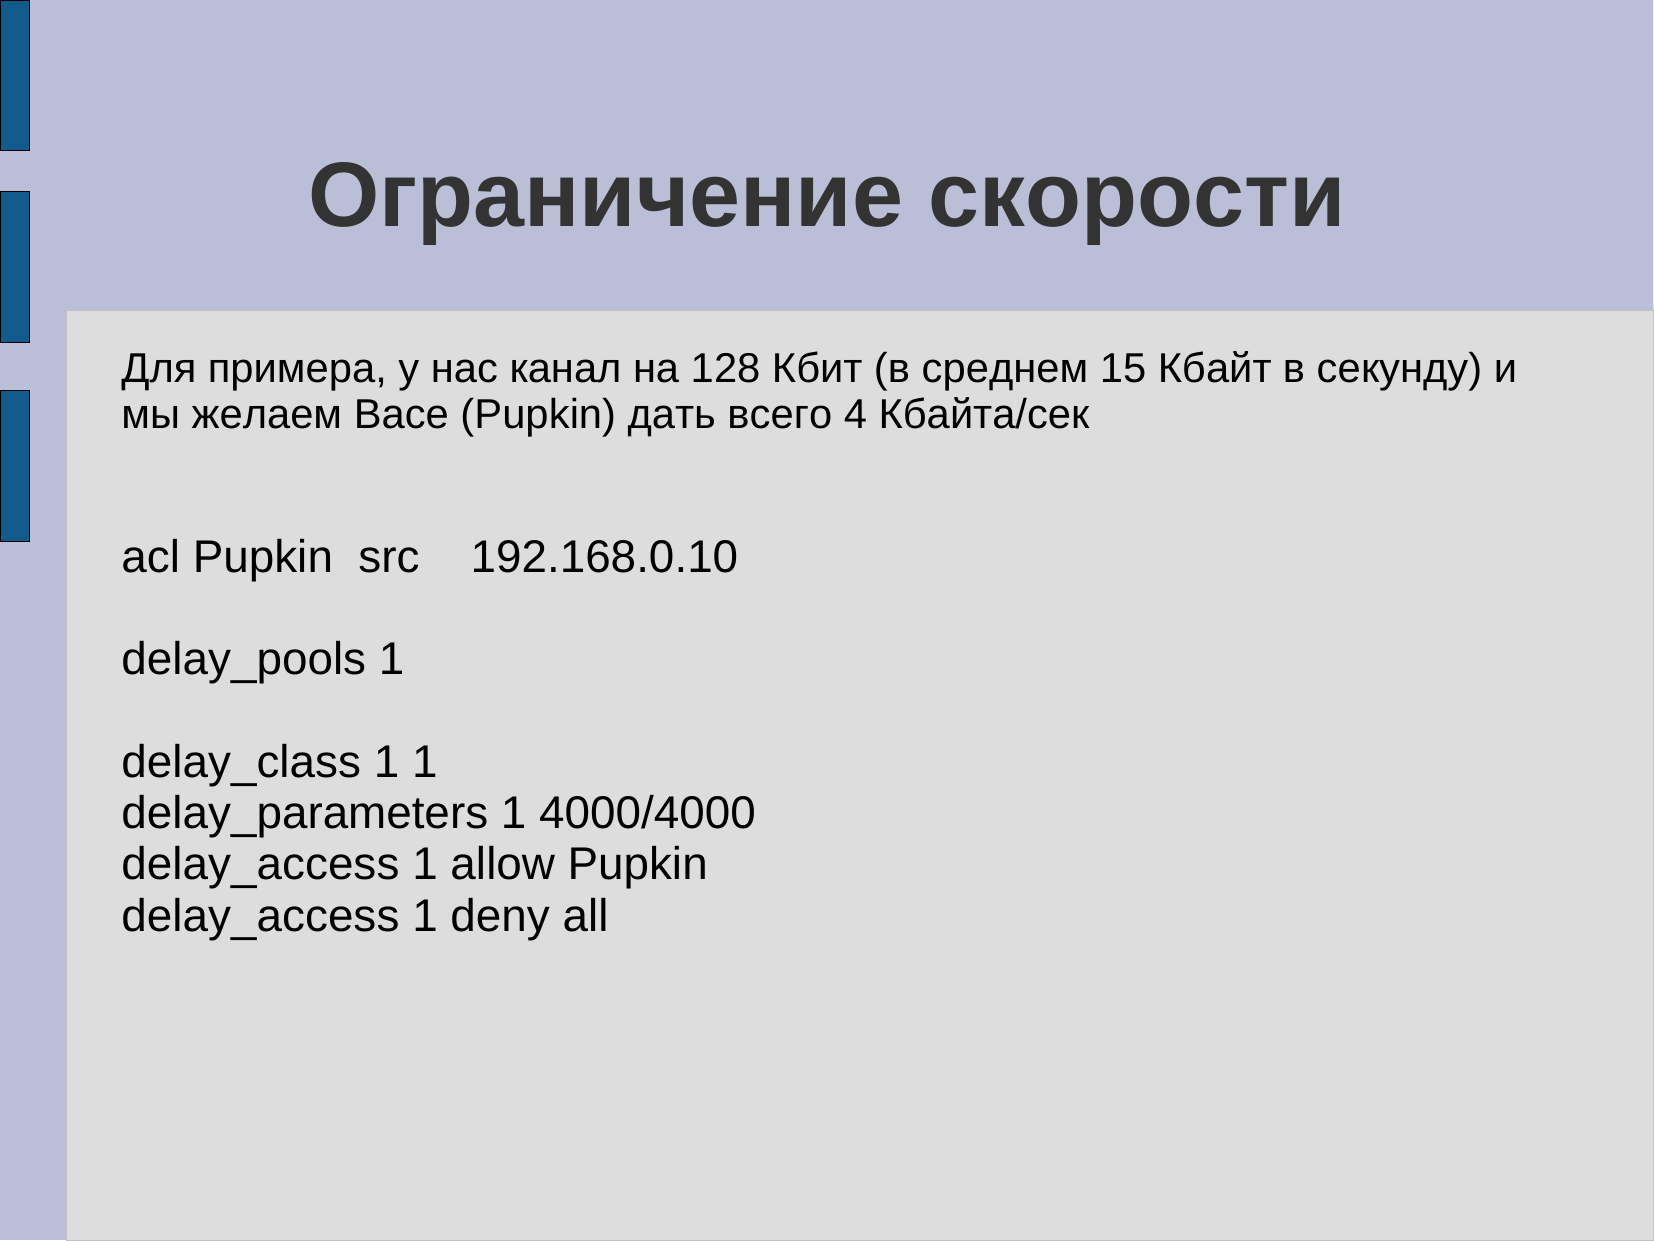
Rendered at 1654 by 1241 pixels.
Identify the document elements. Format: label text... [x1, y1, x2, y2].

list Для примера, у нас канал на 128 Кбит (в среднем 15 Кбайт в секунду) и мы желаем Васе (Pupkin) дать всего 4 Кбайта/сек acl Pupkin src 192.168.0.10 delay_pools 1 delay_class 1 1 delay_parameters 1 4000/4000 delay_access 1 allow Pupkin delay_access 1 deny all [121, 344, 1534, 1149]
title Ограничение скорости [121, 98, 1534, 291]
